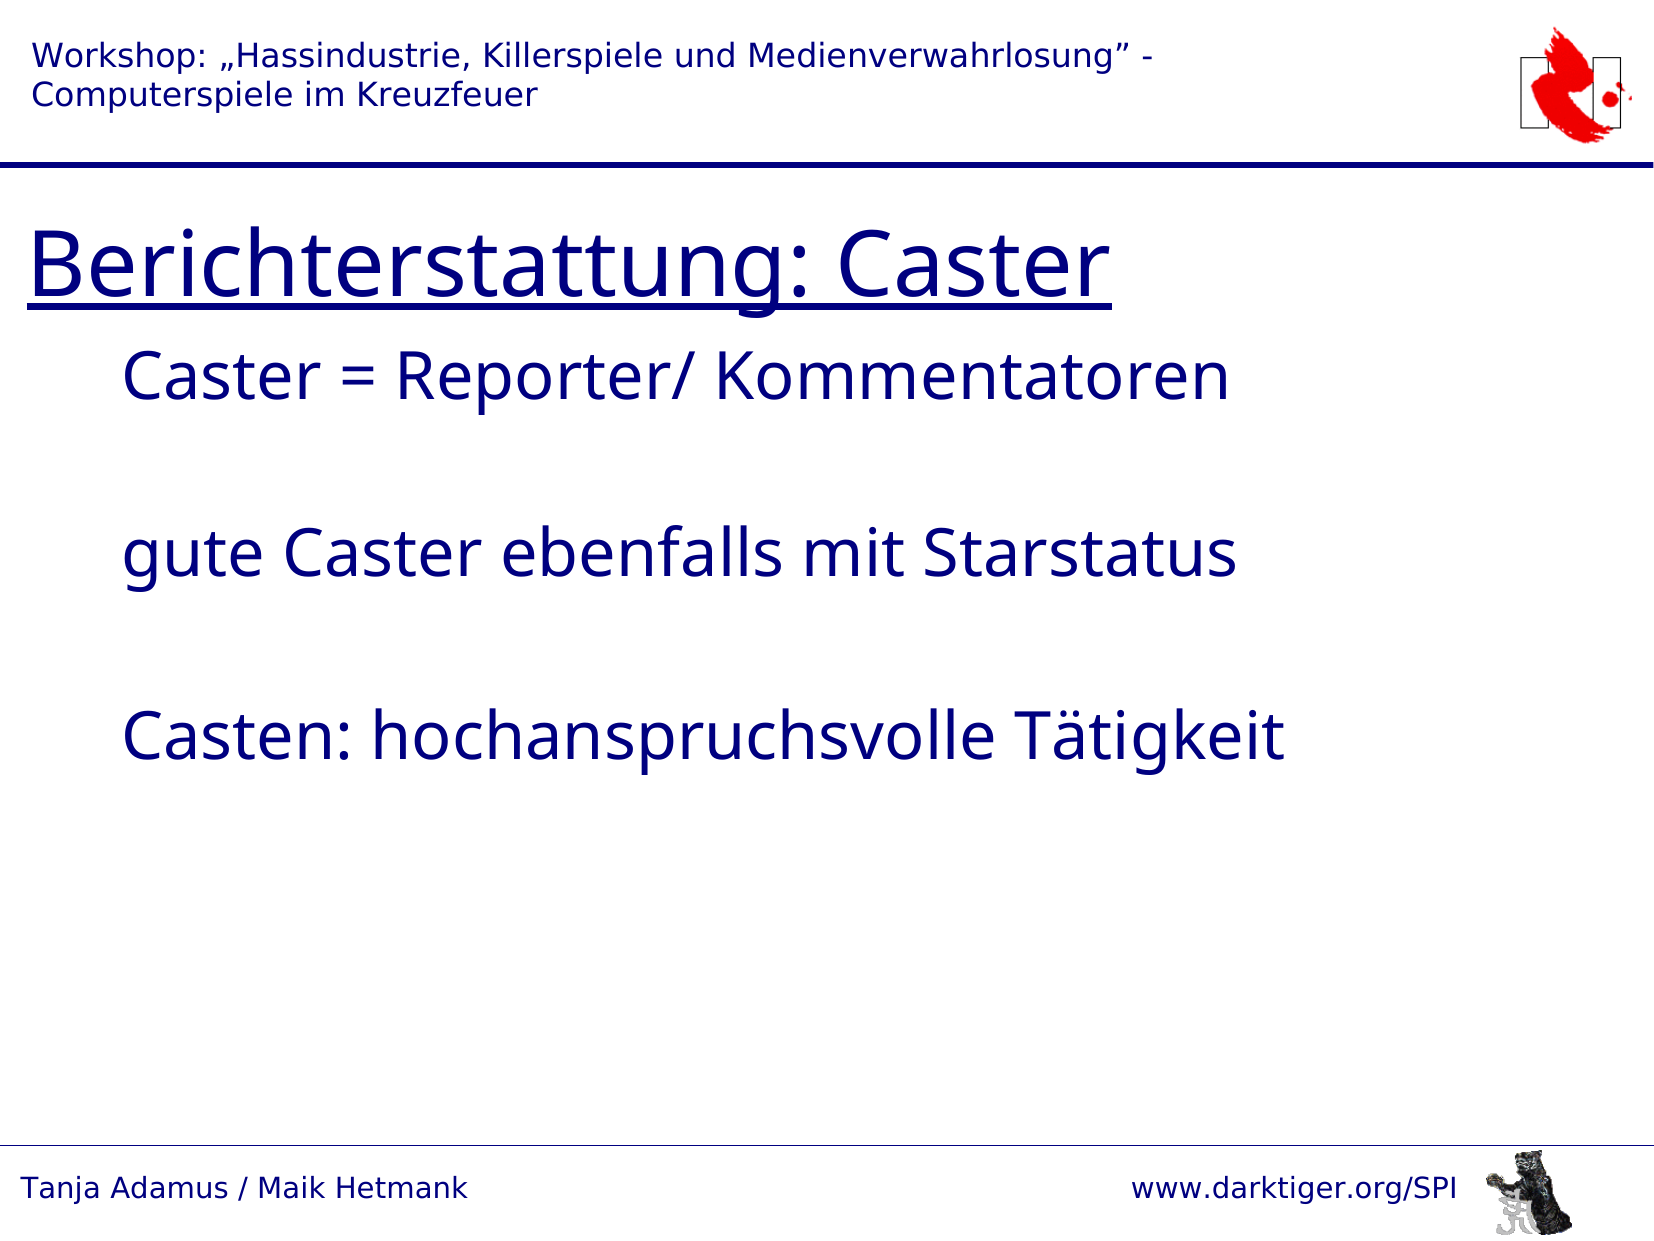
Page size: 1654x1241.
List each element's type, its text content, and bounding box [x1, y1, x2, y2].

text_box Casten: hochanspruchsvolle Tätigkeit [106, 681, 1595, 778]
text_box Workshop: „Hassindustrie, Killerspiele und Medienverwahrlosung” - Computerspiele im Kreuzfeuer [16, 29, 1418, 178]
text_box Caster = Reporter/ Kommentatoren [106, 320, 1565, 417]
picture [1503, 16, 1632, 148]
picture [1486, 1150, 1572, 1235]
text_box gute Caster ebenfalls mit Starstatus [106, 498, 1477, 594]
text_box Berichterstattung: Caster [11, 190, 1459, 318]
